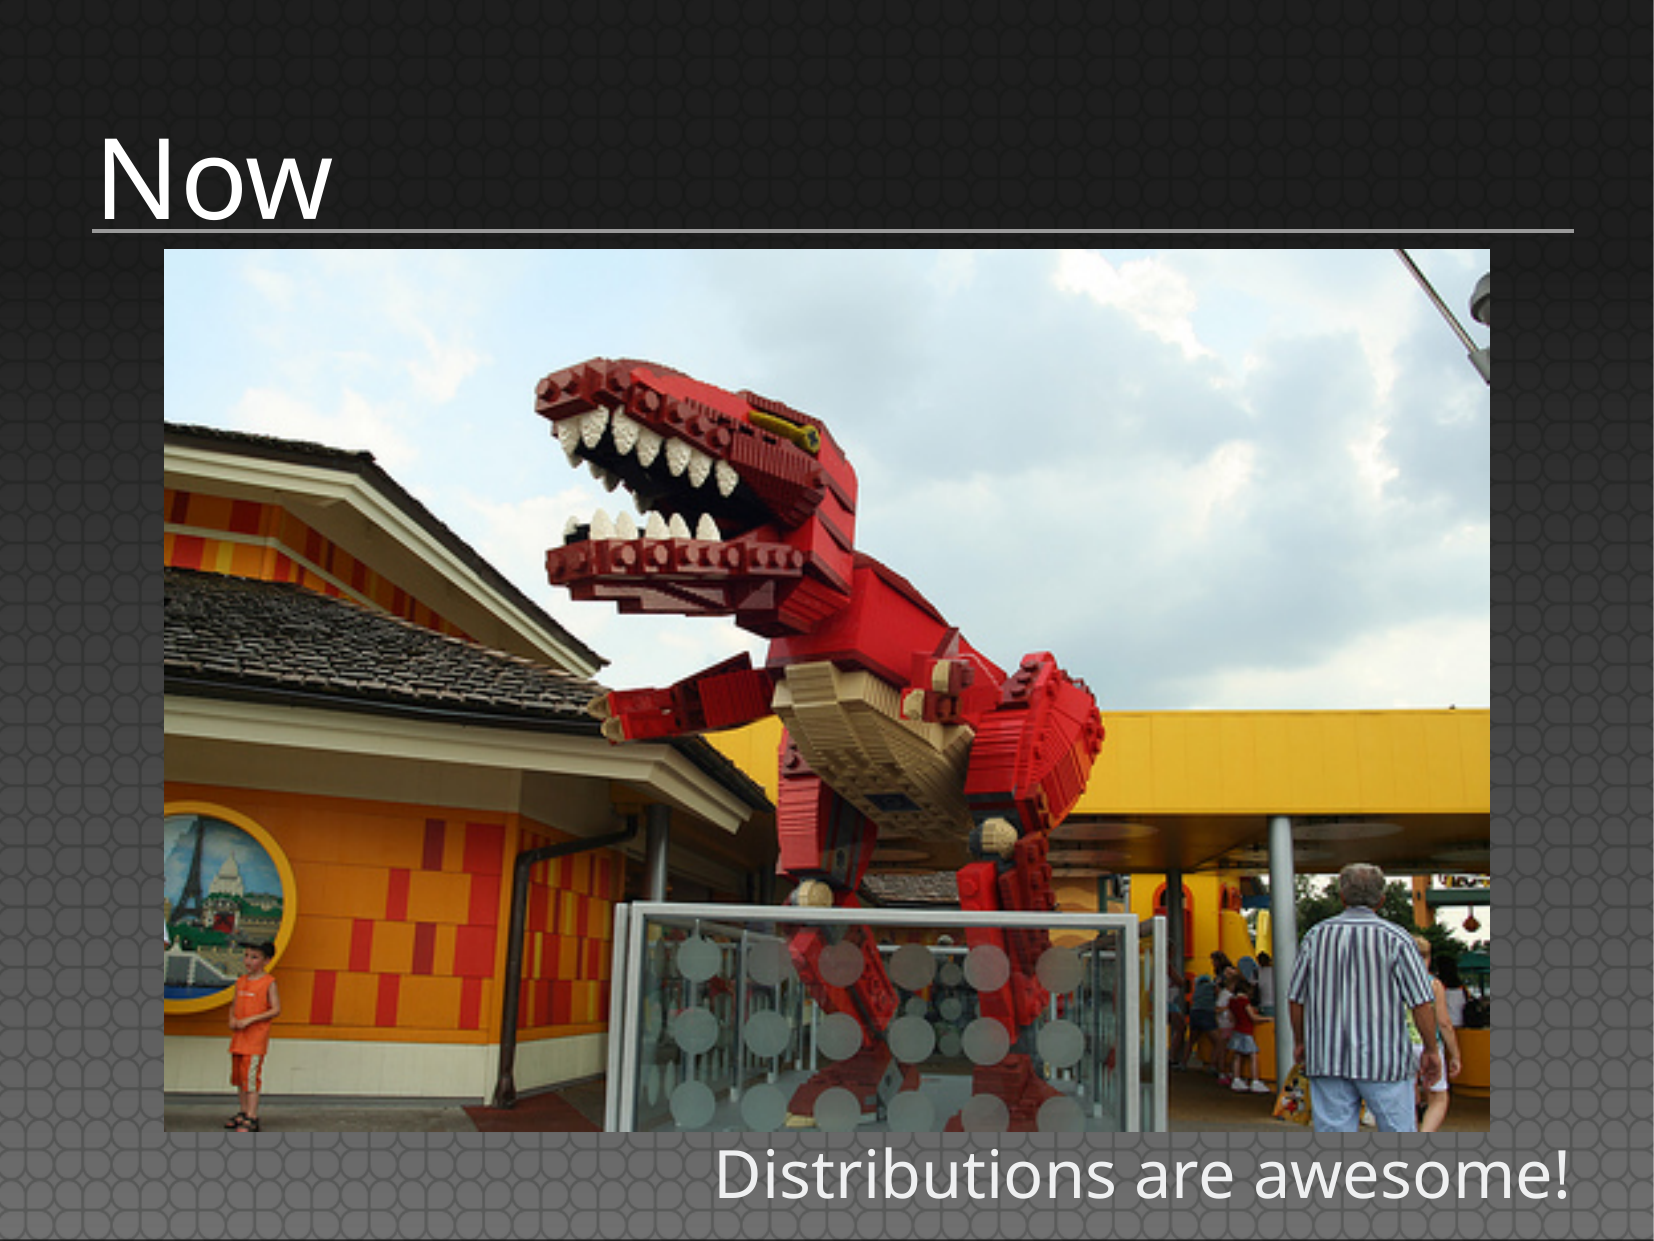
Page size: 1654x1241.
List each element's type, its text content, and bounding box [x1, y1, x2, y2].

list Distributions are awesome! [105, 1030, 1573, 1219]
title Now [94, 100, 1426, 251]
picture [0, 0, 1654, 1241]
